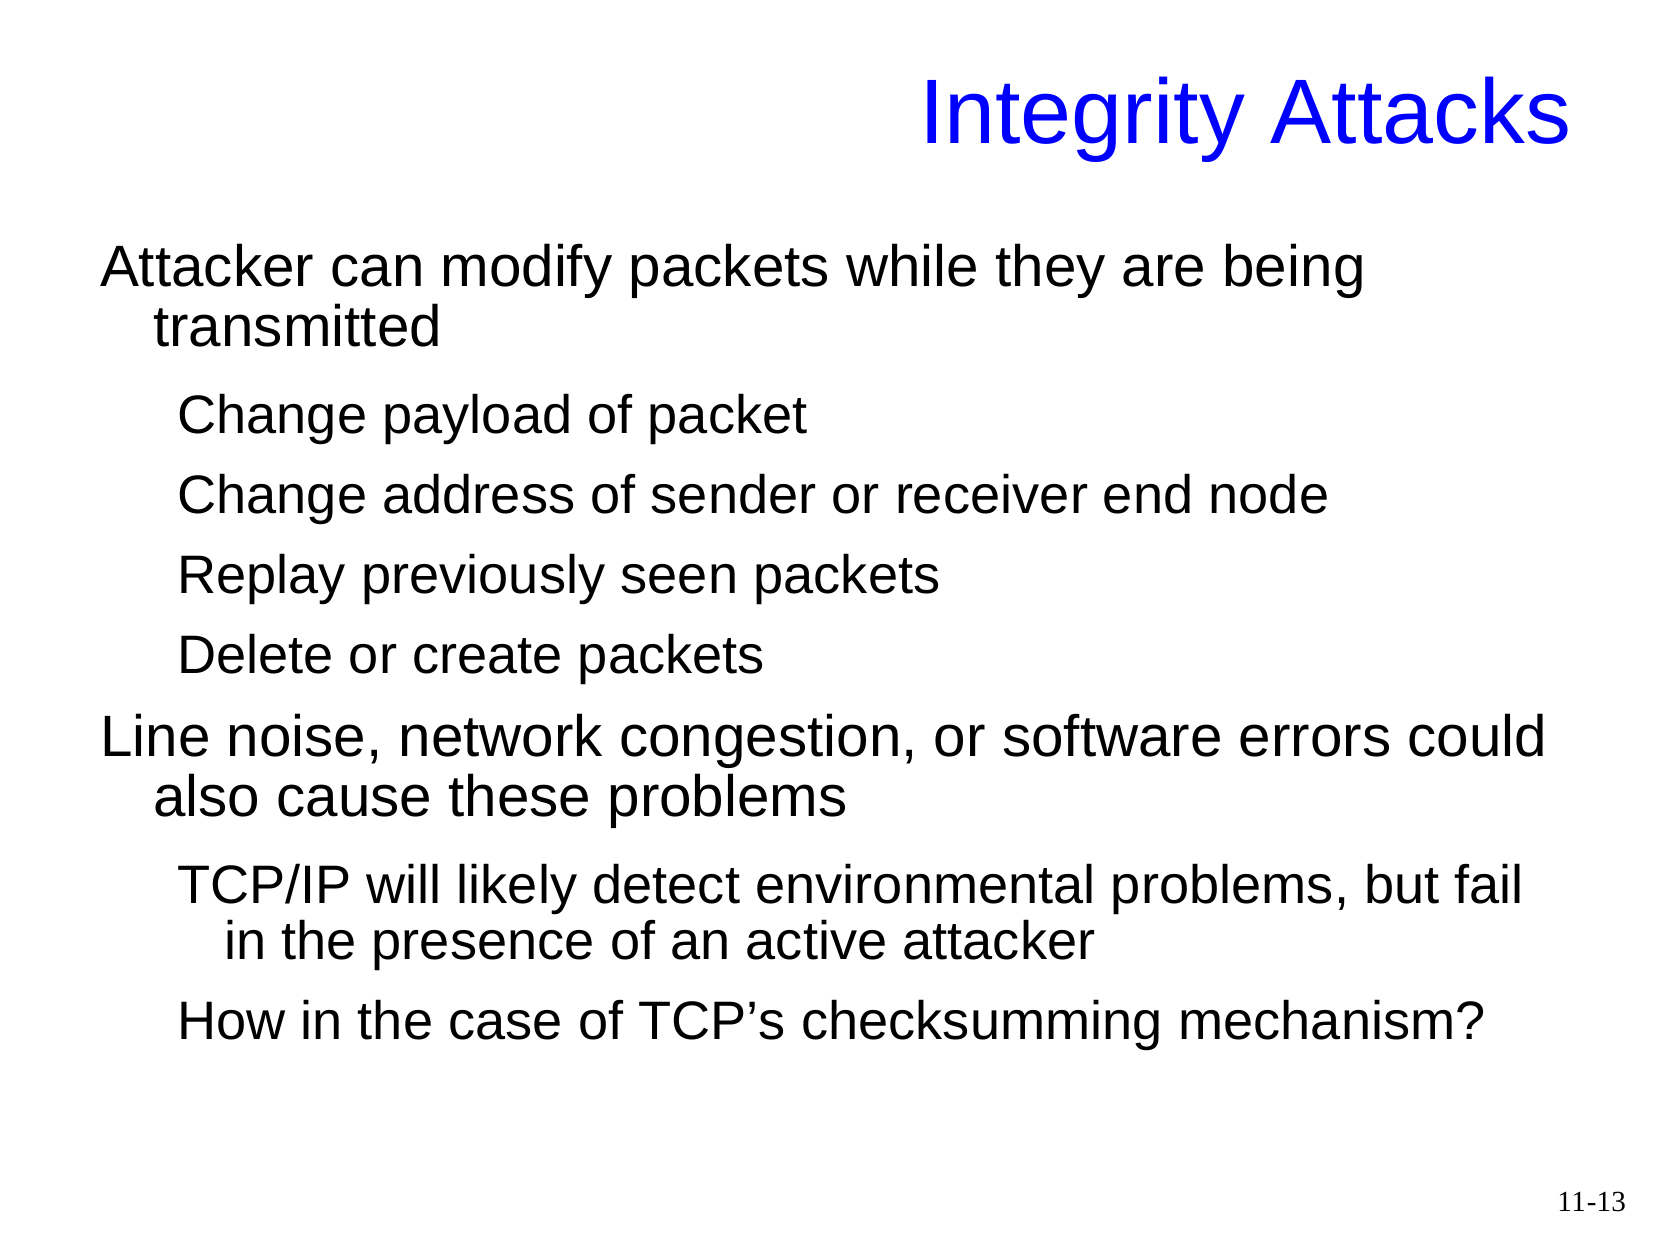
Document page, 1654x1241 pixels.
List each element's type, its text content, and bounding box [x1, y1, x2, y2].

title Integrity Attacks [84, 11, 1573, 218]
list Attacker can modify packets while they are being transmitted Change payload of packet Change address of sender or receiver end node Replay previously seen packets Delete or create packets Line noise, network congestion, or software errors could also cause these problems TCP/IP will likely detect environmental problems, but fail in the presence of an active attacker How in the case of TCP’s checksumming mechanism? [82, 237, 1571, 1170]
